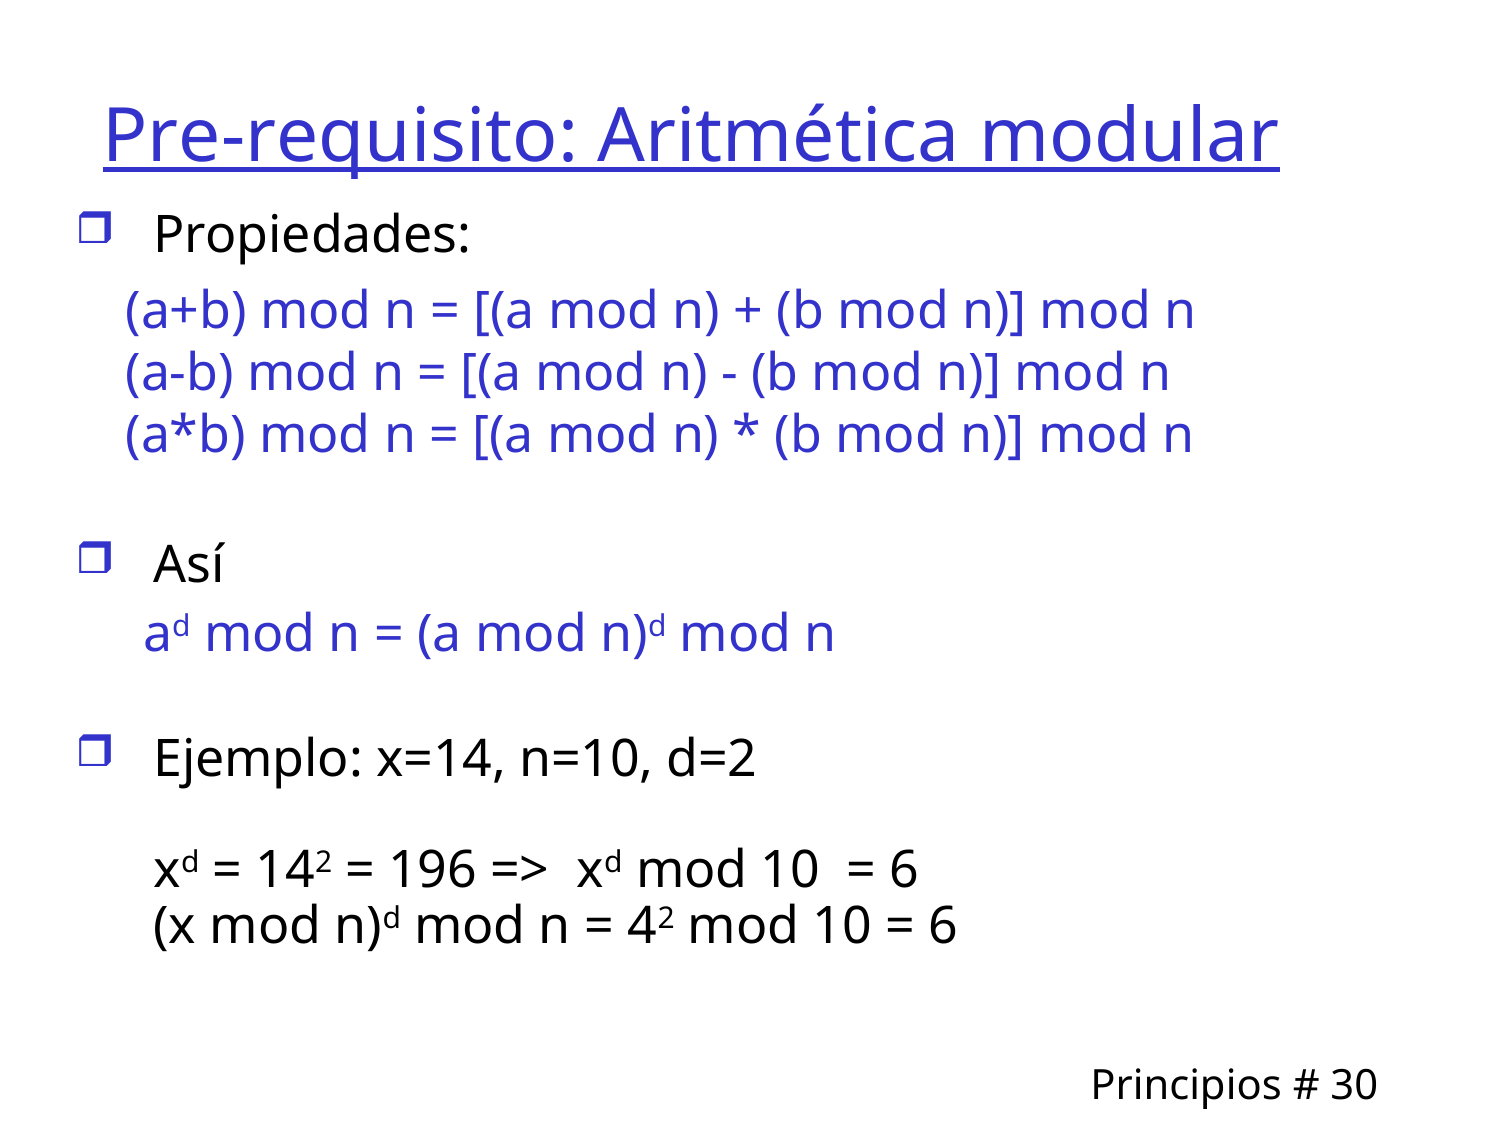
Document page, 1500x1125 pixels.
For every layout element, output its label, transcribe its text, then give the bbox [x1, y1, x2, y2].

list Propiedades: (a+b) mod n = [(a mod n) + (b mod n)] mod n (a-b) mod n = [(a mod n) - (b mod n)] mod n (a*b) mod n = [(a mod n) * (b mod n)] mod n Así ad mod n = (a mod n)d mod n Ejemplo: x=14, n=10, d=2 xd = 142 = 196 => xd mod 10 = 6 (x mod n)d mod n = 42 mod 10 = 6 [60, 200, 1430, 1026]
title Pre-requisito: Aritmética modular [87, 37, 1425, 200]
